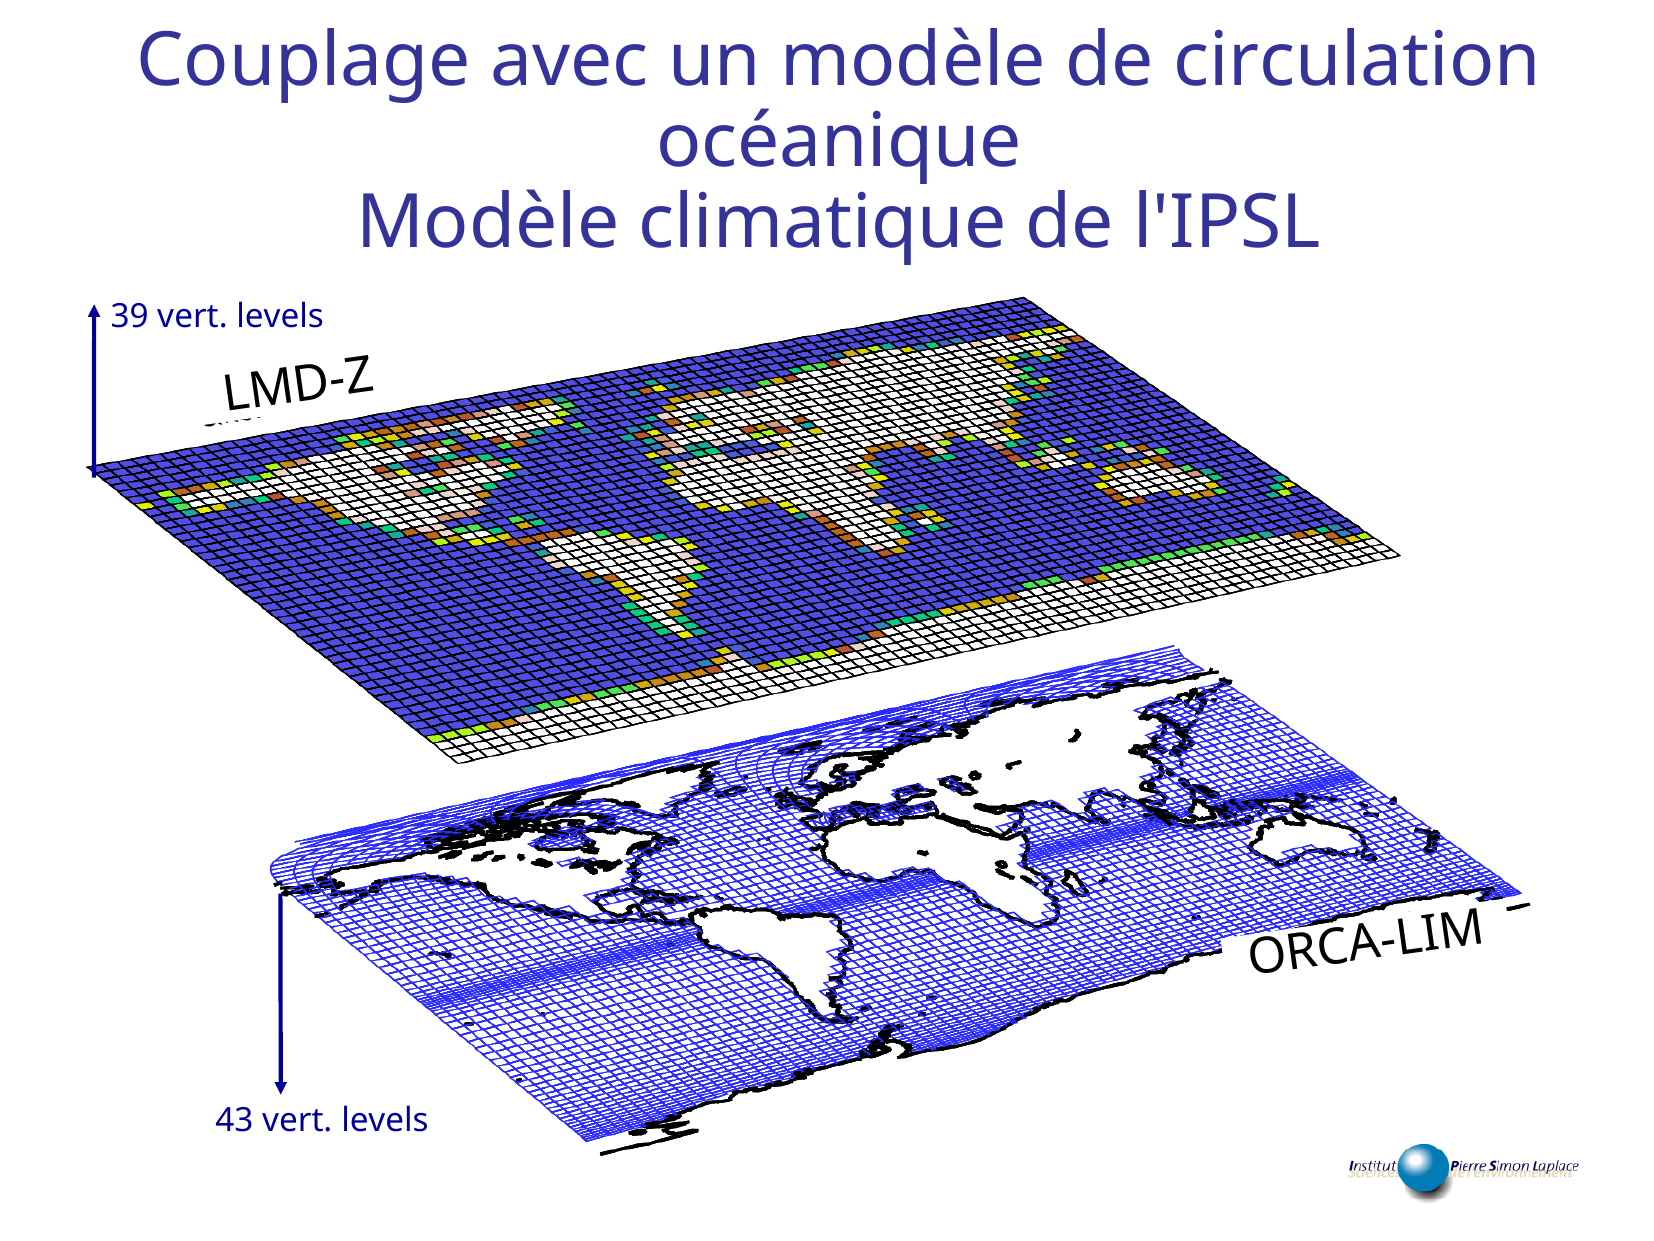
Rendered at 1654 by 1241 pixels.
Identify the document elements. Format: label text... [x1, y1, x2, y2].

text_box ORCA-LIM [1214, 855, 1518, 1031]
text_box 39 vert. levels [95, 290, 411, 361]
picture [84, 279, 1602, 1220]
text_box Couplage avec un modèle de circulation océanique Modèle climatique de l'IPSL [25, 0, 1653, 285]
text_box LMD-Z [151, 327, 446, 444]
text_box 43 vert. levels [200, 1094, 522, 1165]
